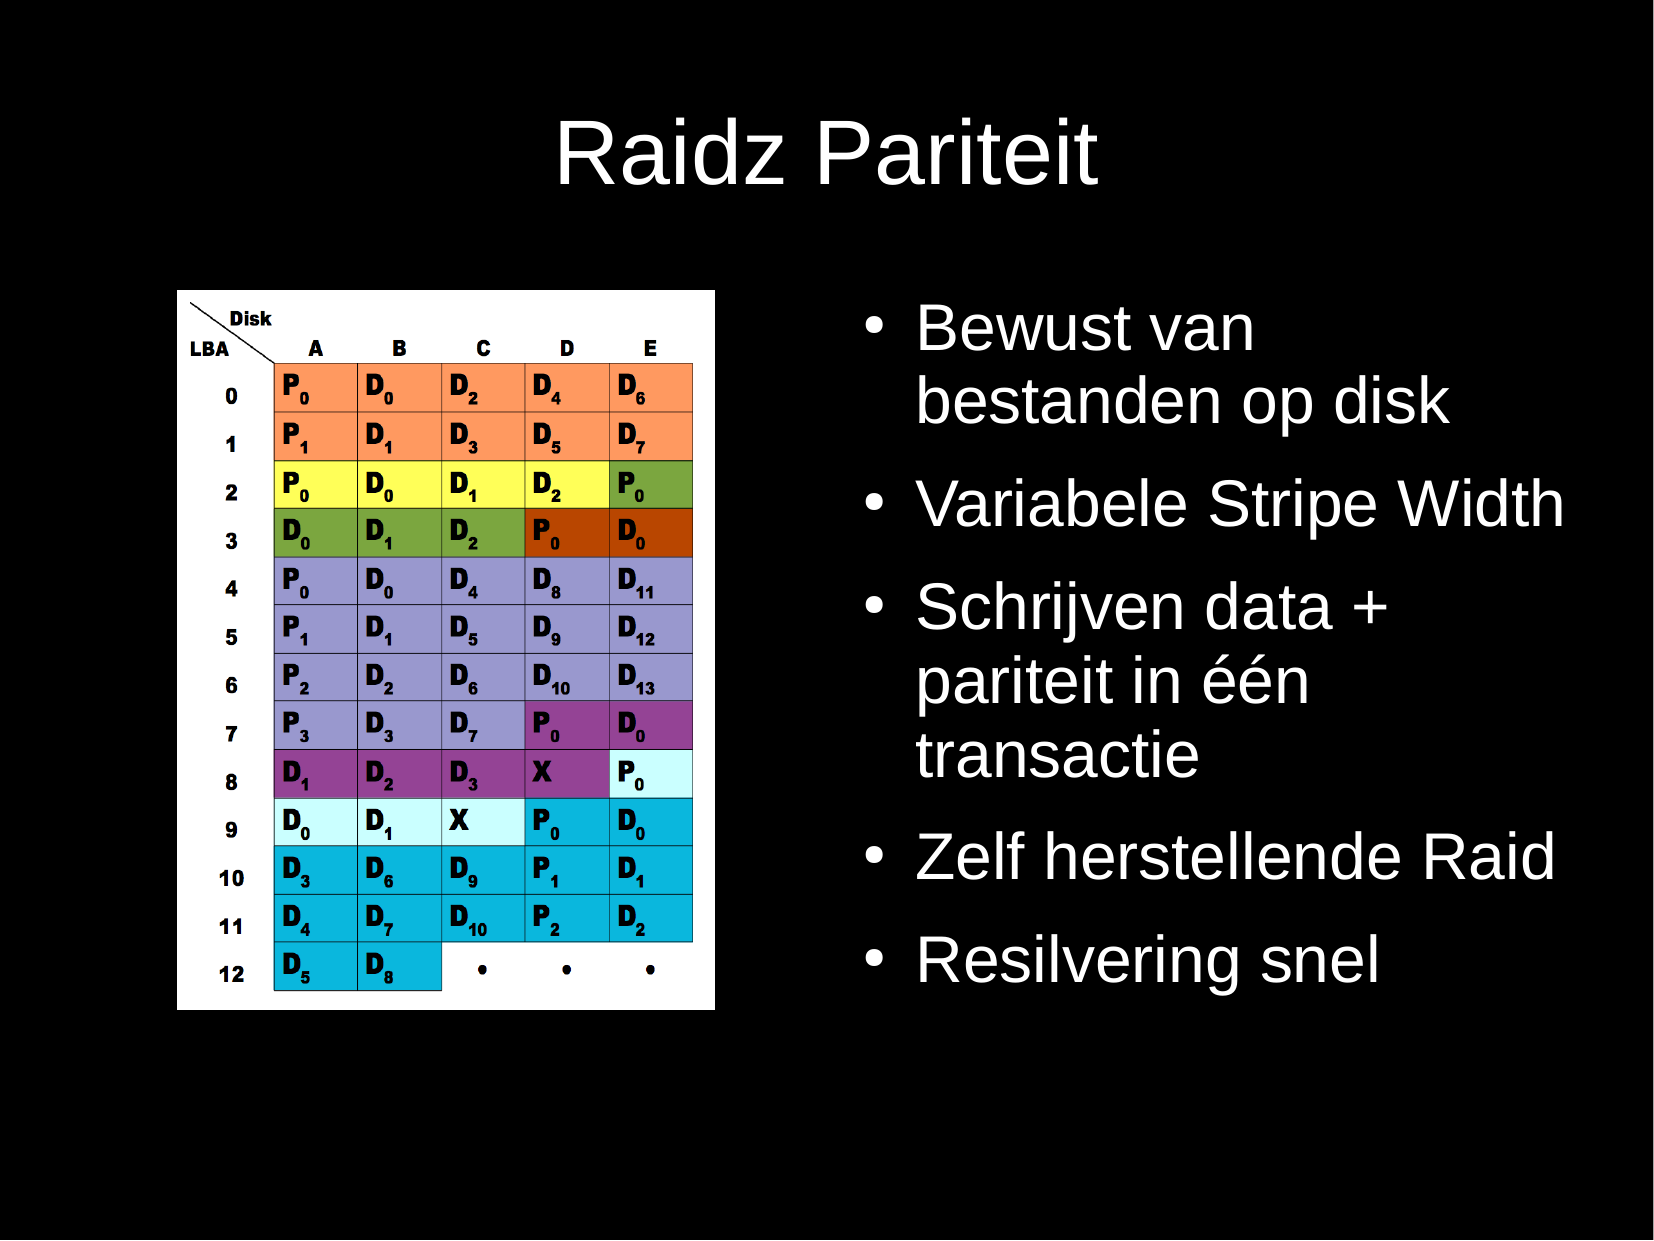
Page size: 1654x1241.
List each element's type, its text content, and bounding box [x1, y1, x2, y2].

title Raidz Pariteit [82, 49, 1571, 257]
picture [177, 290, 715, 1010]
list Bewust van bestanden op disk Variabele Stripe Width Schrijven data + pariteit in één transactie Zelf herstellende Raid Resilvering snel [845, 290, 1572, 1010]
